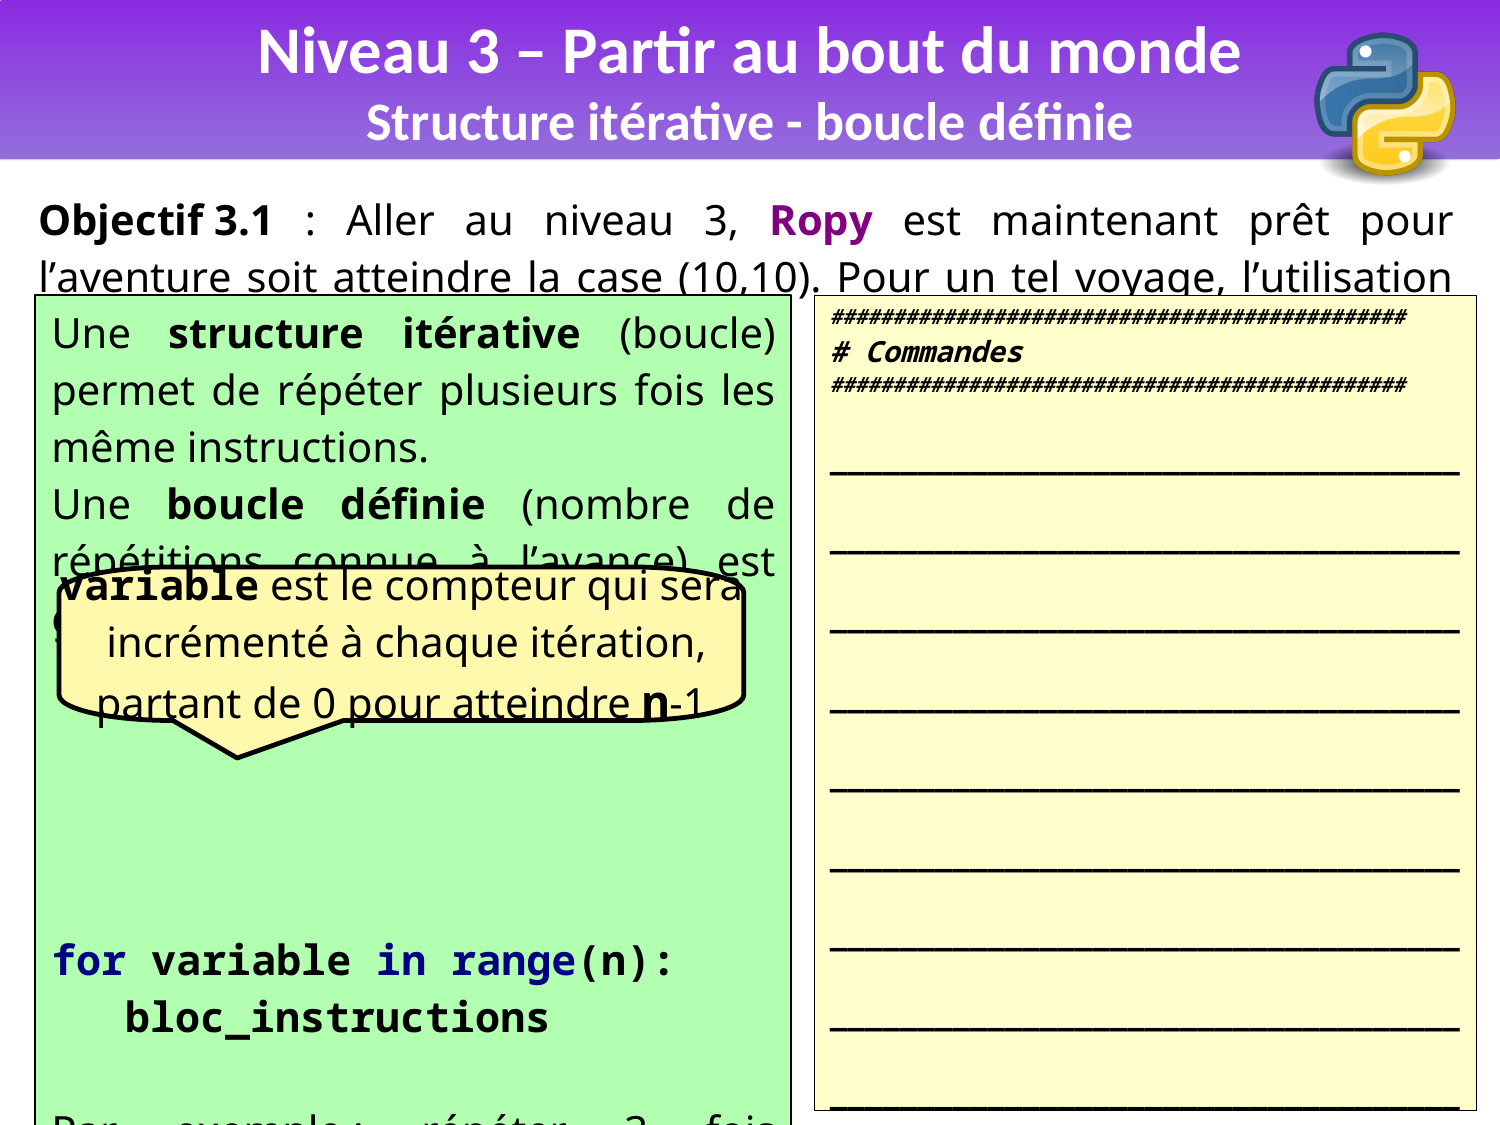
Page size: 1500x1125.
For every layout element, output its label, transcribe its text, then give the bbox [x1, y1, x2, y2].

text_box Objectif 3.1 : Aller au niveau 3, Ropy est maintenant prêt pour l’aventure soit atteindre la case (10,10). Pour un tel voyage, l’utilisation de boucle s’impose. [23, 183, 1469, 282]
text_box variable est le compteur qui sera incrémenté à chaque itération, partant de 0 pour atteindre n-1 [59, 566, 744, 759]
text_box ############################################## # Commandes ############################################## ____________________________________ ____________________________________ ____________________________________ ____________________________________ ____________________________________ ____________________________________ ____________________________________ ____________________________________ ____________________________________ ____________________________________ ____________________________________ ____________________________________ [814, 295, 1477, 1111]
text_box Niveau 3 – Partir au bout du monde Structure itérative - boucle définie [0, 0, 1500, 159]
picture [1305, 29, 1465, 183]
text_box Une structure itérative (boucle) permet de répéter plusieurs fois les même instructions. Une boucle définie (nombre de répétitions connue à l’avance) est gérée par un compteur. for variable in range(n): bloc_instructions Par exemple : répéter 3 fois l’avancement d’un pas du robot. for i in range(3): rp_avancer() [35, 295, 792, 1106]
